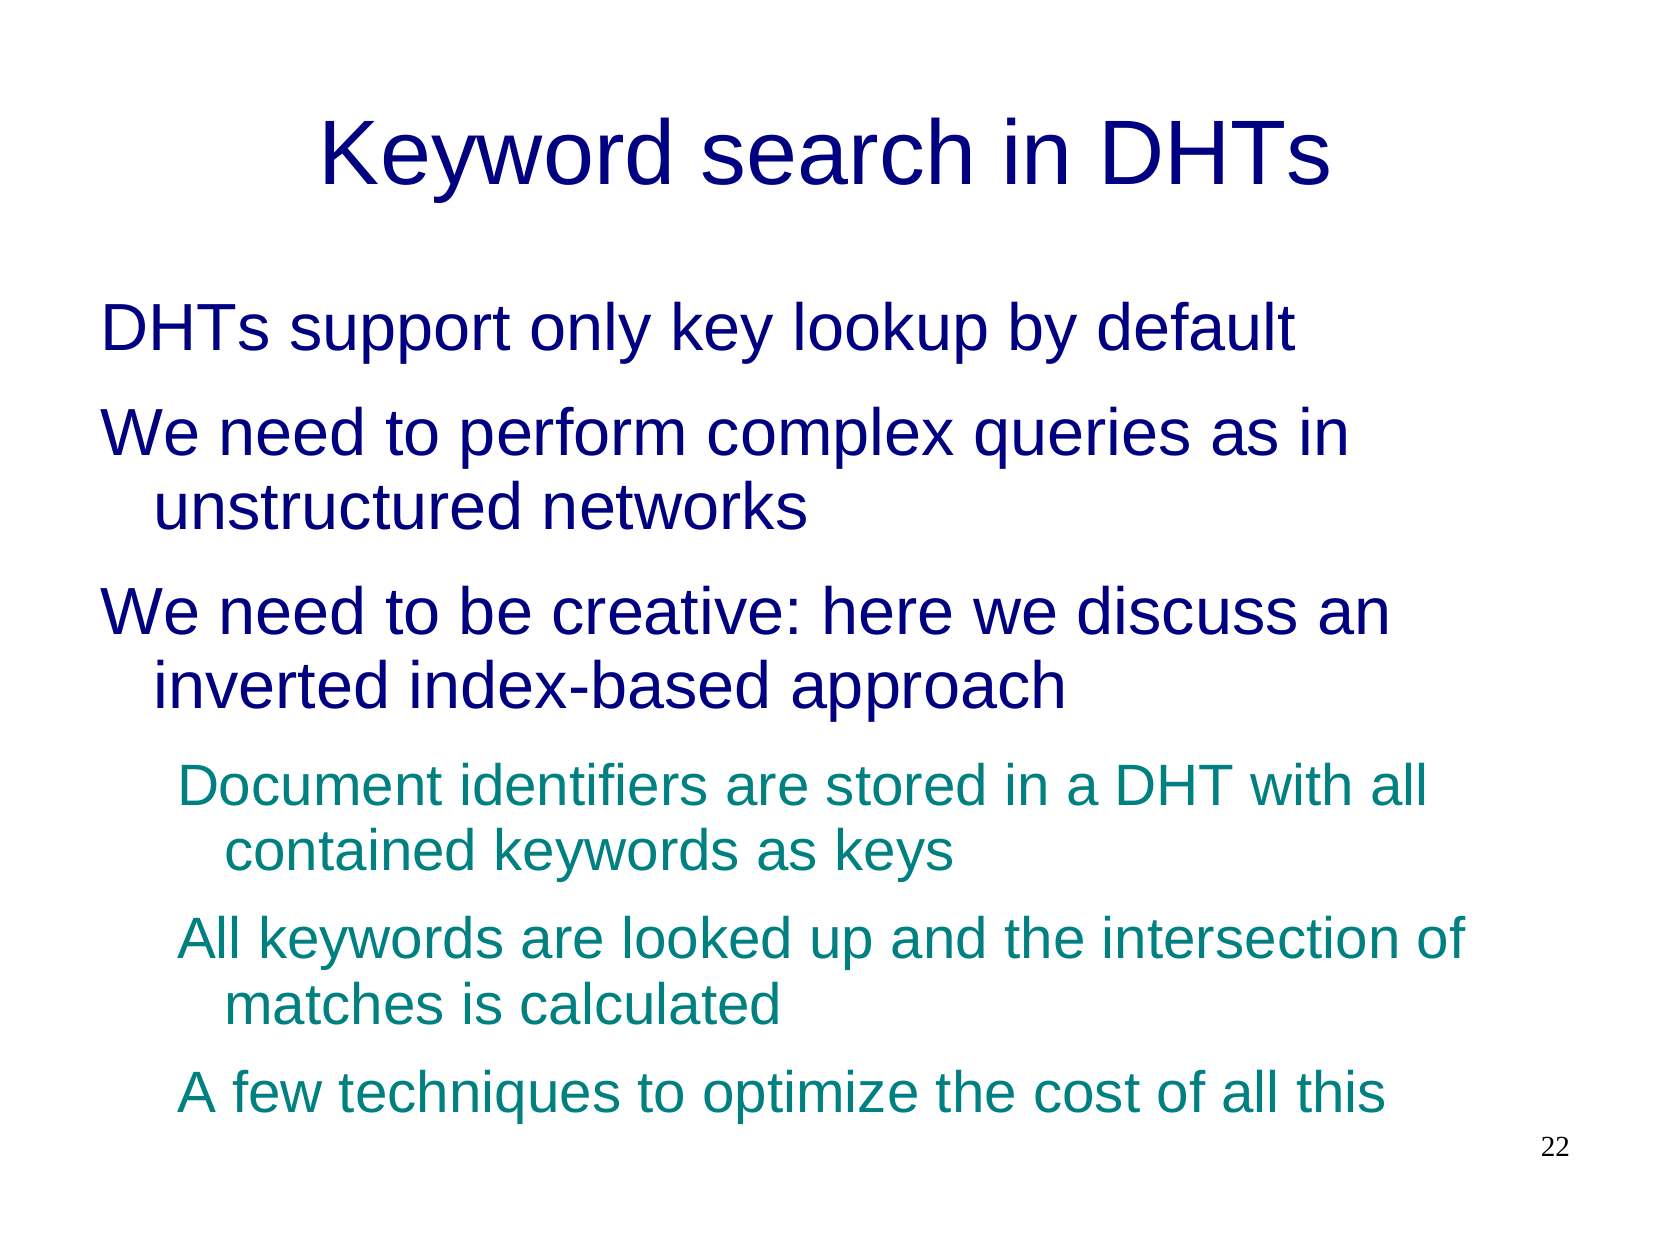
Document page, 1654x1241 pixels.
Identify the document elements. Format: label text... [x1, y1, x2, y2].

list DHTs support only key lookup by default We need to perform complex queries as in unstructured networks We need to be creative: here we discuss an inverted index-based approach Document identifiers are stored in a DHT with all contained keywords as keys All keywords are looked up and the intersection of matches is calculated A few techniques to optimize the cost of all this [82, 290, 1571, 1124]
title Keyword search in DHTs [82, 49, 1571, 257]
